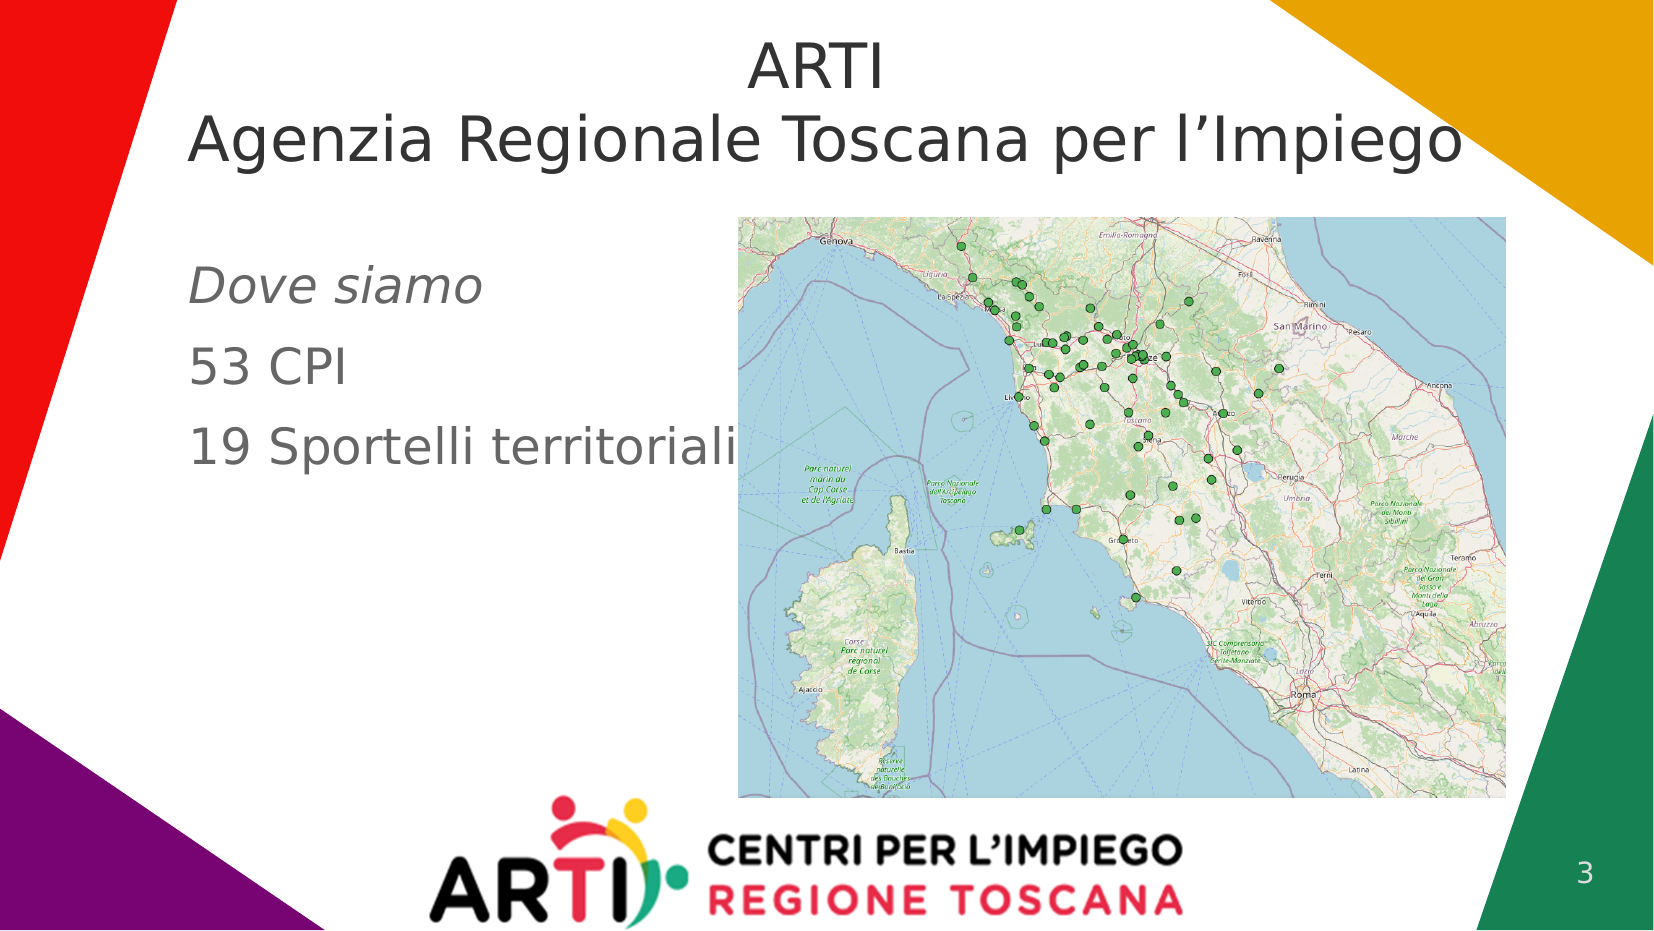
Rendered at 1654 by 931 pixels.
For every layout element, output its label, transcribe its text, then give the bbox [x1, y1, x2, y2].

list Dove siamo 53 CPI 19 Sportelli territoriali [118, 177, 1536, 768]
title ARTI Agenzia Regionale Toscana per l’Impiego [118, 29, 1536, 177]
picture [413, 217, 1506, 931]
